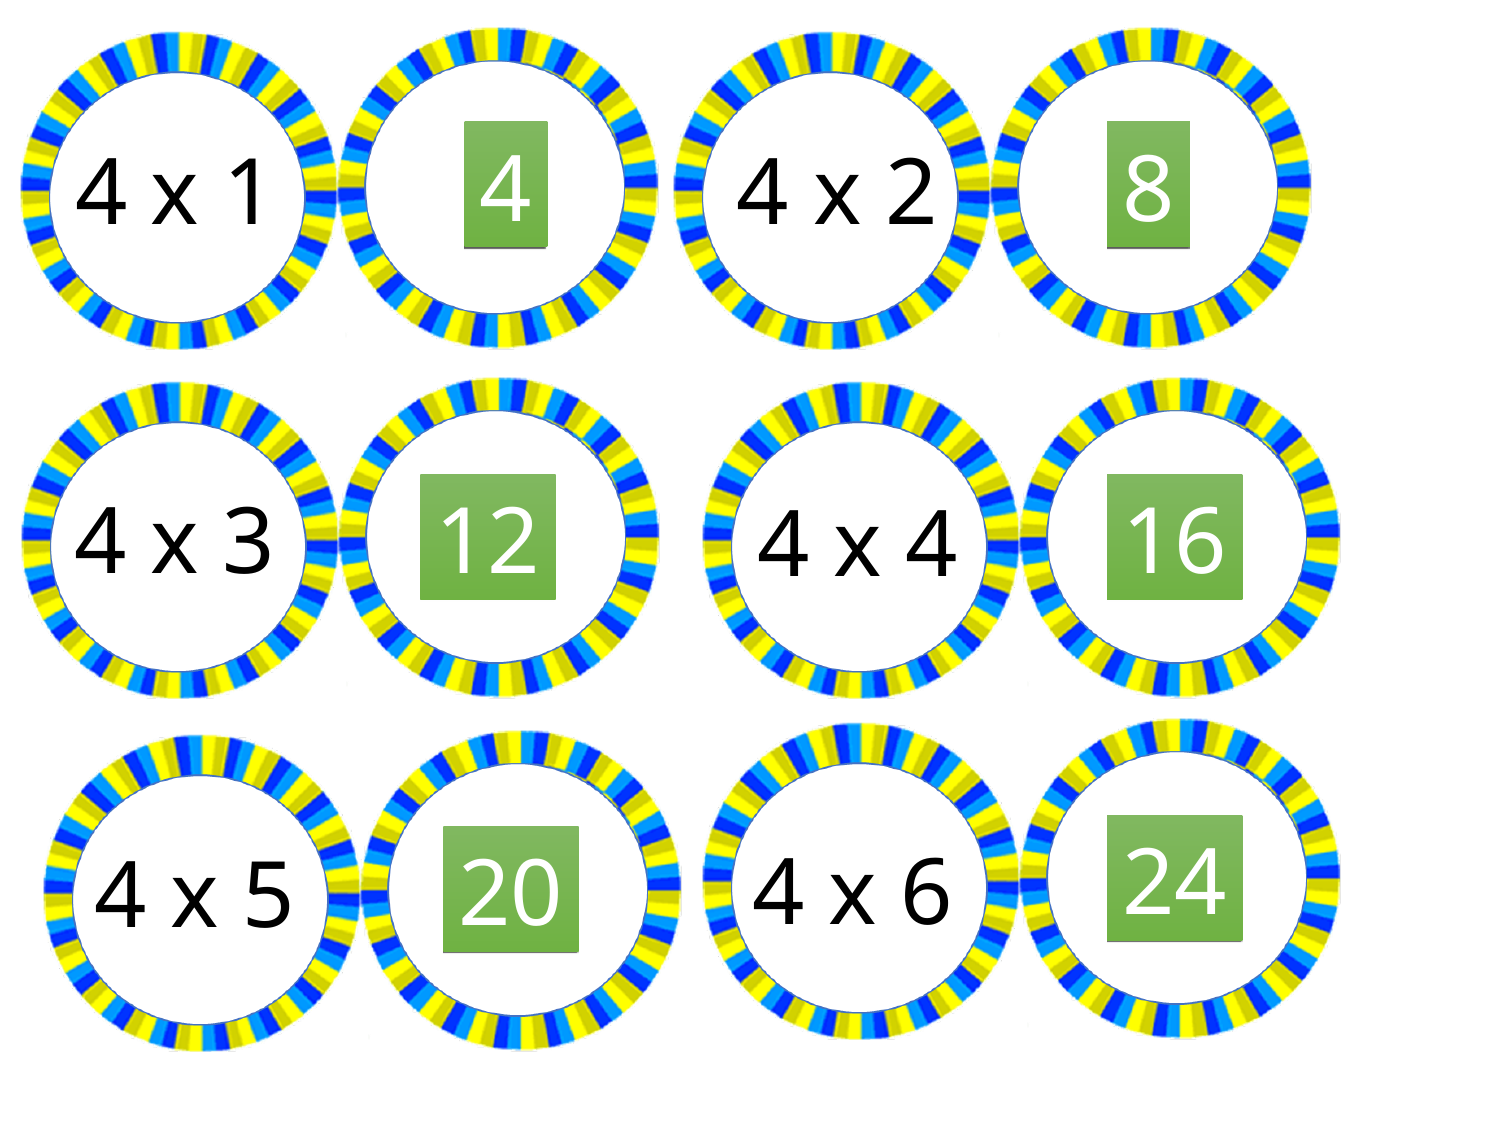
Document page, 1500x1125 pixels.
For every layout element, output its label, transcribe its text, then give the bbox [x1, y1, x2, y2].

picture [19, 26, 659, 350]
picture [672, 26, 1312, 350]
text_box 24 [1107, 815, 1242, 940]
picture [20, 376, 660, 699]
text_box 20 [443, 826, 578, 951]
text_box 4 x 6 [737, 825, 968, 950]
text_box 4 [465, 122, 547, 247]
text_box 4 x 4 [742, 478, 974, 603]
text_box 12 [420, 474, 555, 599]
text_box 16 [1107, 474, 1242, 599]
text_box 4 x 3 [59, 474, 291, 599]
picture [701, 717, 1341, 1040]
text_box 8 [1107, 122, 1190, 247]
text_box 4 x 5 [79, 828, 310, 953]
picture [42, 729, 682, 1052]
text_box 4 x 2 [722, 125, 953, 250]
picture [701, 376, 1341, 699]
text_box 4 x 1 [36, 126, 291, 251]
